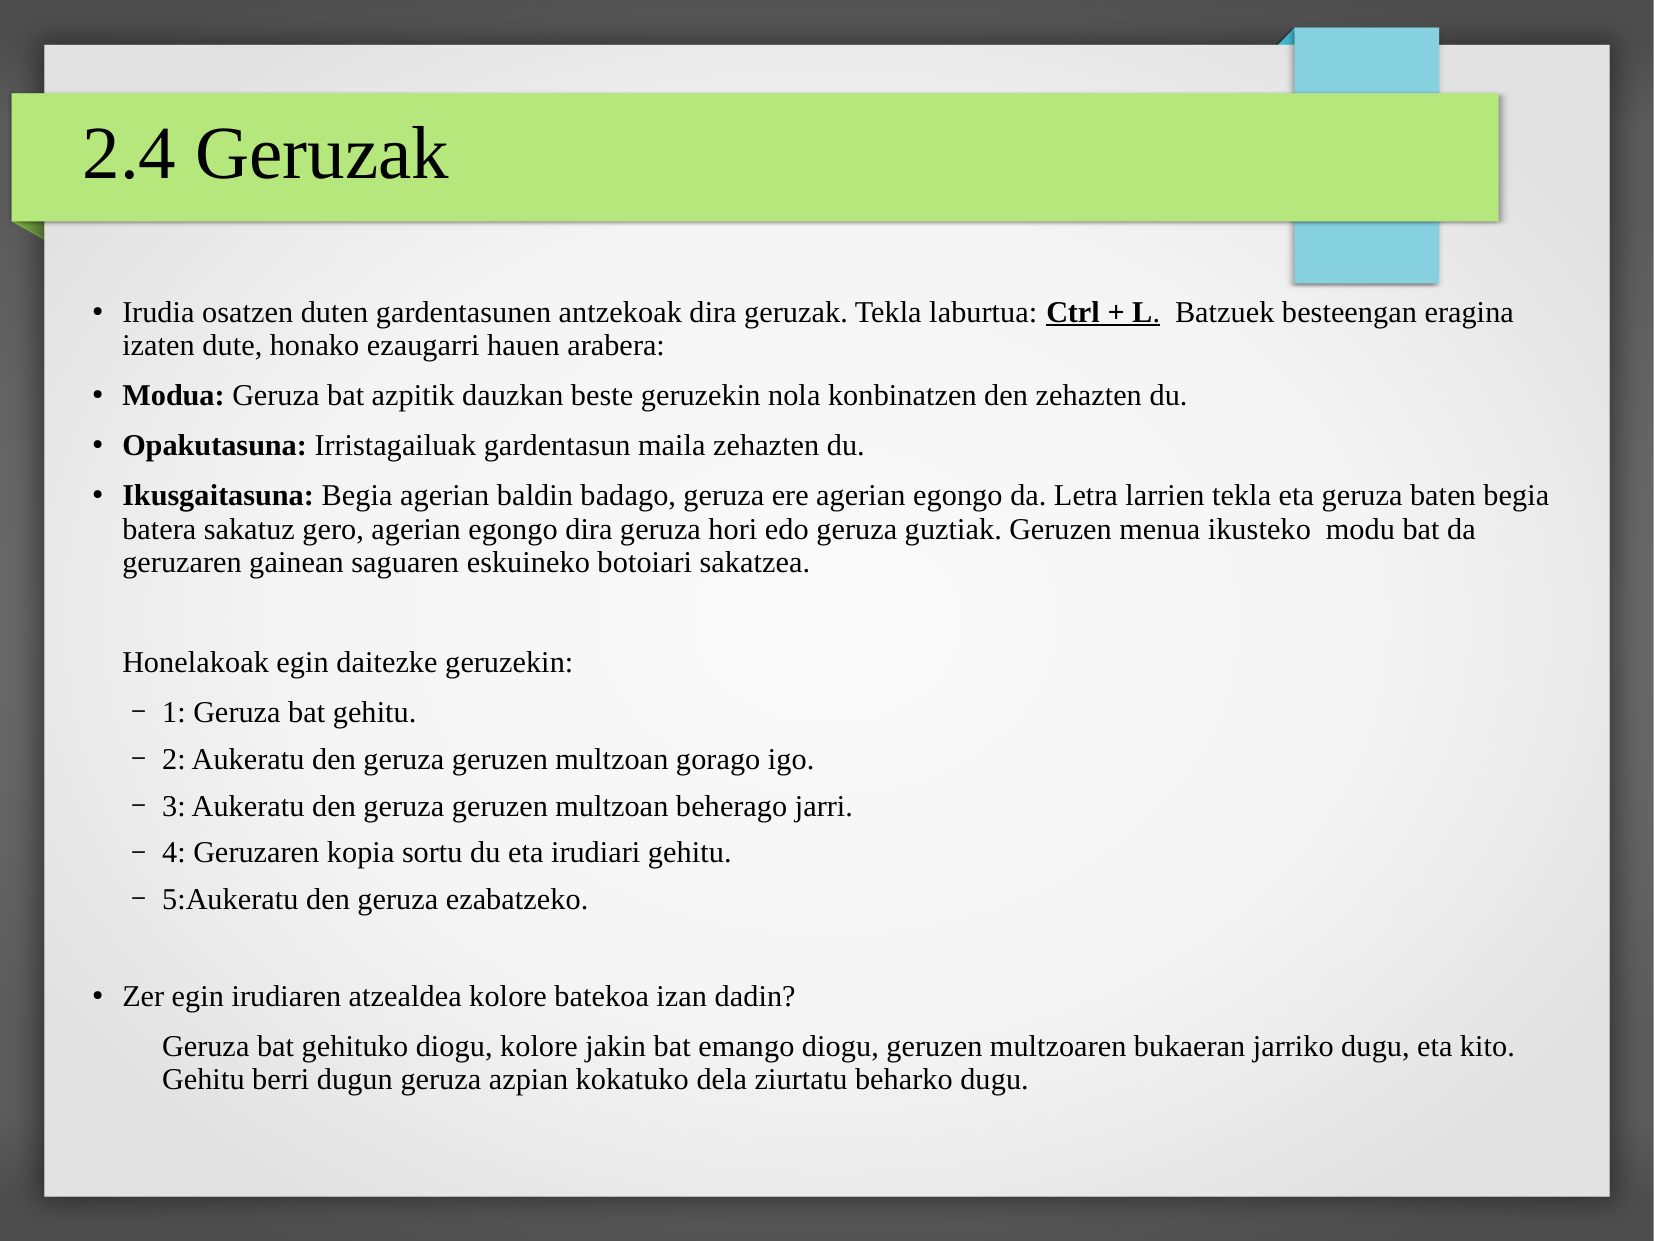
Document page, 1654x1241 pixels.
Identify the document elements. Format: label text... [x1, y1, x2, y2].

title 2.4 Geruzak [82, 94, 1264, 213]
picture [0, 0, 1654, 1241]
list Irudia osatzen duten gardentasunen antzekoak dira geruzak. Tekla laburtua: Ctrl + L. Batzuek besteengan eragina izaten dute, honako ezaugarri hauen arabera: Modua: Geruza bat azpitik dauzkan beste geruzekin nola konbinatzen den zehazten du. Opakutasuna: Irristagailuak gardentasun maila zehazten du. Ikusgaitasuna: Begia agerian baldin badago, geruza ere agerian egongo da. Letra larrien tekla eta geruza baten begia batera sakatuz gero, agerian egongo dira geruza hori edo geruza guztiak. Geruzen menua ikusteko modu bat da geruzaren gainean saguaren eskuineko botoiari sakatzea. Honelakoak egin daitezke geruzekin: 1: Geruza bat gehitu. 2: Aukeratu den geruza geruzen multzoan gorago igo. 3: Aukeratu den geruza geruzen multzoan beherago jarri. 4: Geruzaren kopia sortu du eta irudiari gehitu. 5:Aukeratu den geruza ezabatzeko. Zer egin irudiaren atzealdea kolore batekoa izan dadin? Geruza bat gehituko diogu, kolore jakin bat emango diogu, geruzen multzoaren bukaeran jarriko dugu, eta kito. Gehitu berri dugun geruza azpian kokatuko dela ziurtatu beharko dugu. [82, 295, 1571, 1110]
